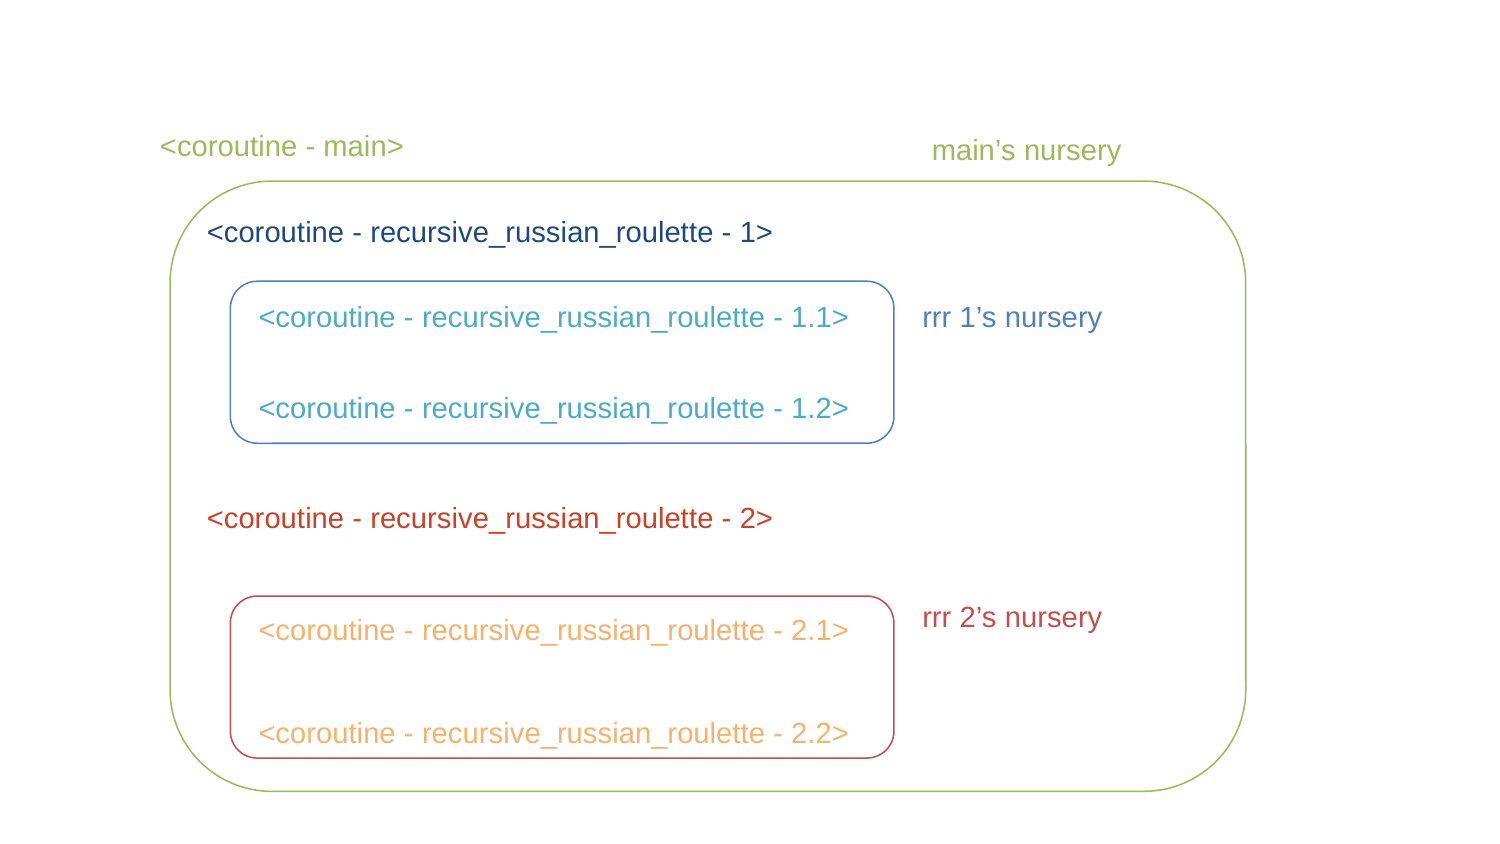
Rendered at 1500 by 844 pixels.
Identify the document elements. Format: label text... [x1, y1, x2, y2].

text_box <coroutine - recursive_russian_roulette - 2.2> [243, 699, 893, 757]
text_box <coroutine - recursive_russian_roulette - 1.1> [881, 283, 907, 344]
text_box rrr 1’s nursery [907, 283, 1176, 344]
text_box <coroutine - recursive_russian_roulette - 2.2> [243, 699, 908, 760]
text_box main’s nursery [916, 115, 1186, 177]
text_box <coroutine - recursive_russian_roulette - 1> [191, 198, 812, 259]
text_box <coroutine - recursive_russian_roulette - 1.2> [889, 374, 908, 435]
text_box <coroutine - recursive_russian_roulette - 2.1> [243, 597, 893, 657]
text_box <coroutine - recursive_russian_roulette - 2.1> [877, 596, 908, 657]
text_box <coroutine - main> [145, 112, 651, 174]
text_box <coroutine - recursive_russian_roulette - 2> [191, 484, 812, 546]
text_box <coroutine - recursive_russian_roulette - 1.2> [243, 374, 893, 435]
text_box <coroutine - recursive_russian_roulette - 1.1> [243, 283, 893, 344]
text_box rrr 2’s nursery [907, 583, 1176, 644]
